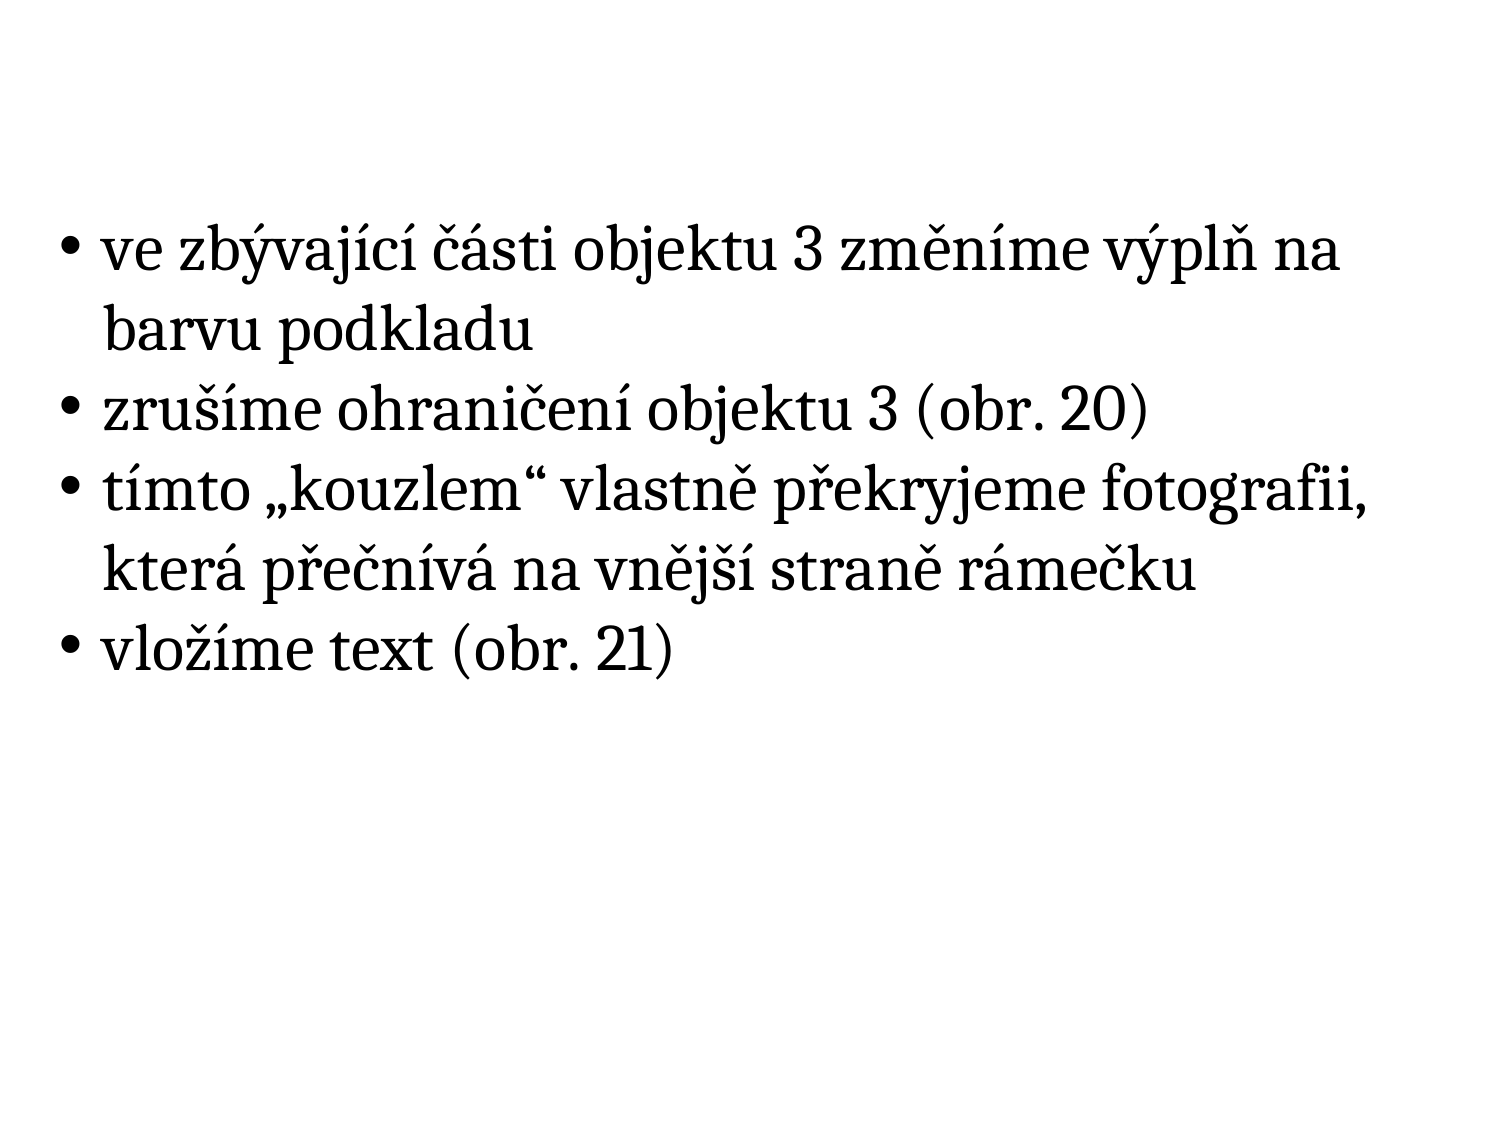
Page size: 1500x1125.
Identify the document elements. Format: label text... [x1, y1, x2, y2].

text_box ve zbývající části objektu 3 změníme výplň na barvu podkladu zrušíme ohraničení objektu 3 (obr. 20) tímto „kouzlem“ vlastně překryjeme fotografii, která přečnívá na vnější straně rámečku vložíme text (obr. 21) [0, 196, 1500, 772]
